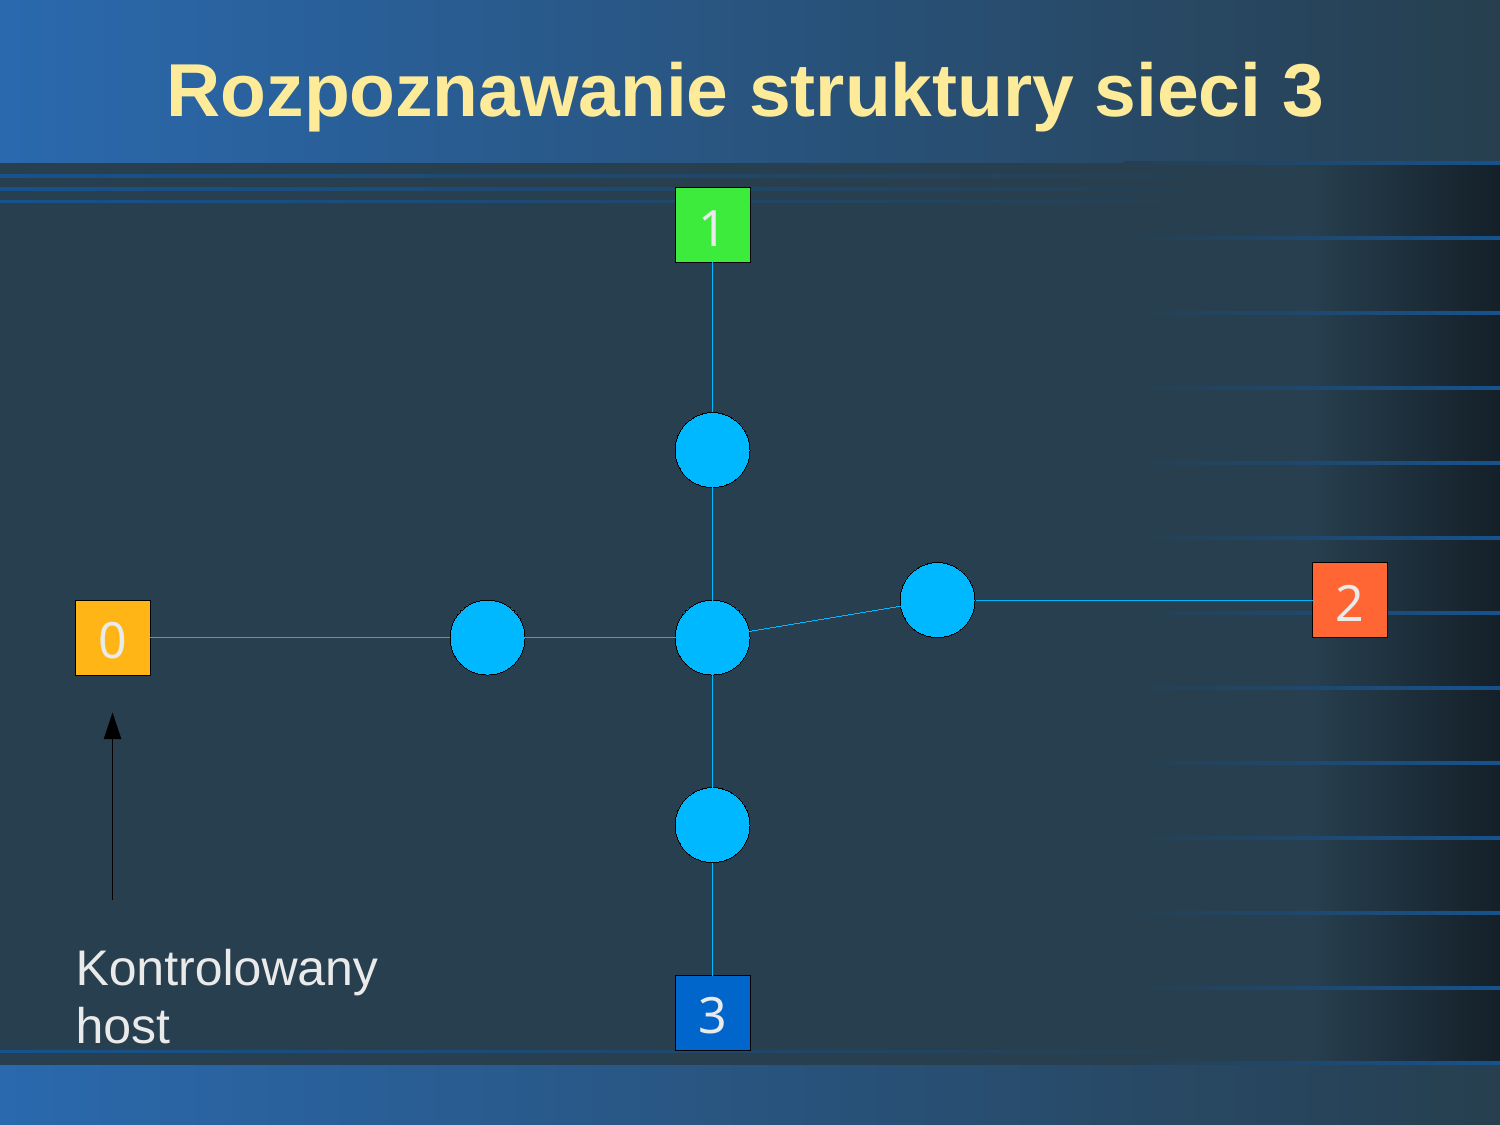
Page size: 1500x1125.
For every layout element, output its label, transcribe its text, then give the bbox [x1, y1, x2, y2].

text_box [900, 562, 976, 638]
title Rozpoznawanie struktury sieci 3 [83, 24, 1409, 151]
text_box [675, 600, 751, 676]
text_box 1 [675, 187, 751, 263]
text_box 0 [75, 600, 151, 676]
text_box Kontrolowany host [75, 937, 373, 1052]
text_box [450, 600, 526, 676]
text_box 3 [675, 975, 751, 1051]
text_box 2 [1312, 562, 1388, 638]
text_box [675, 412, 751, 488]
text_box [675, 787, 751, 863]
